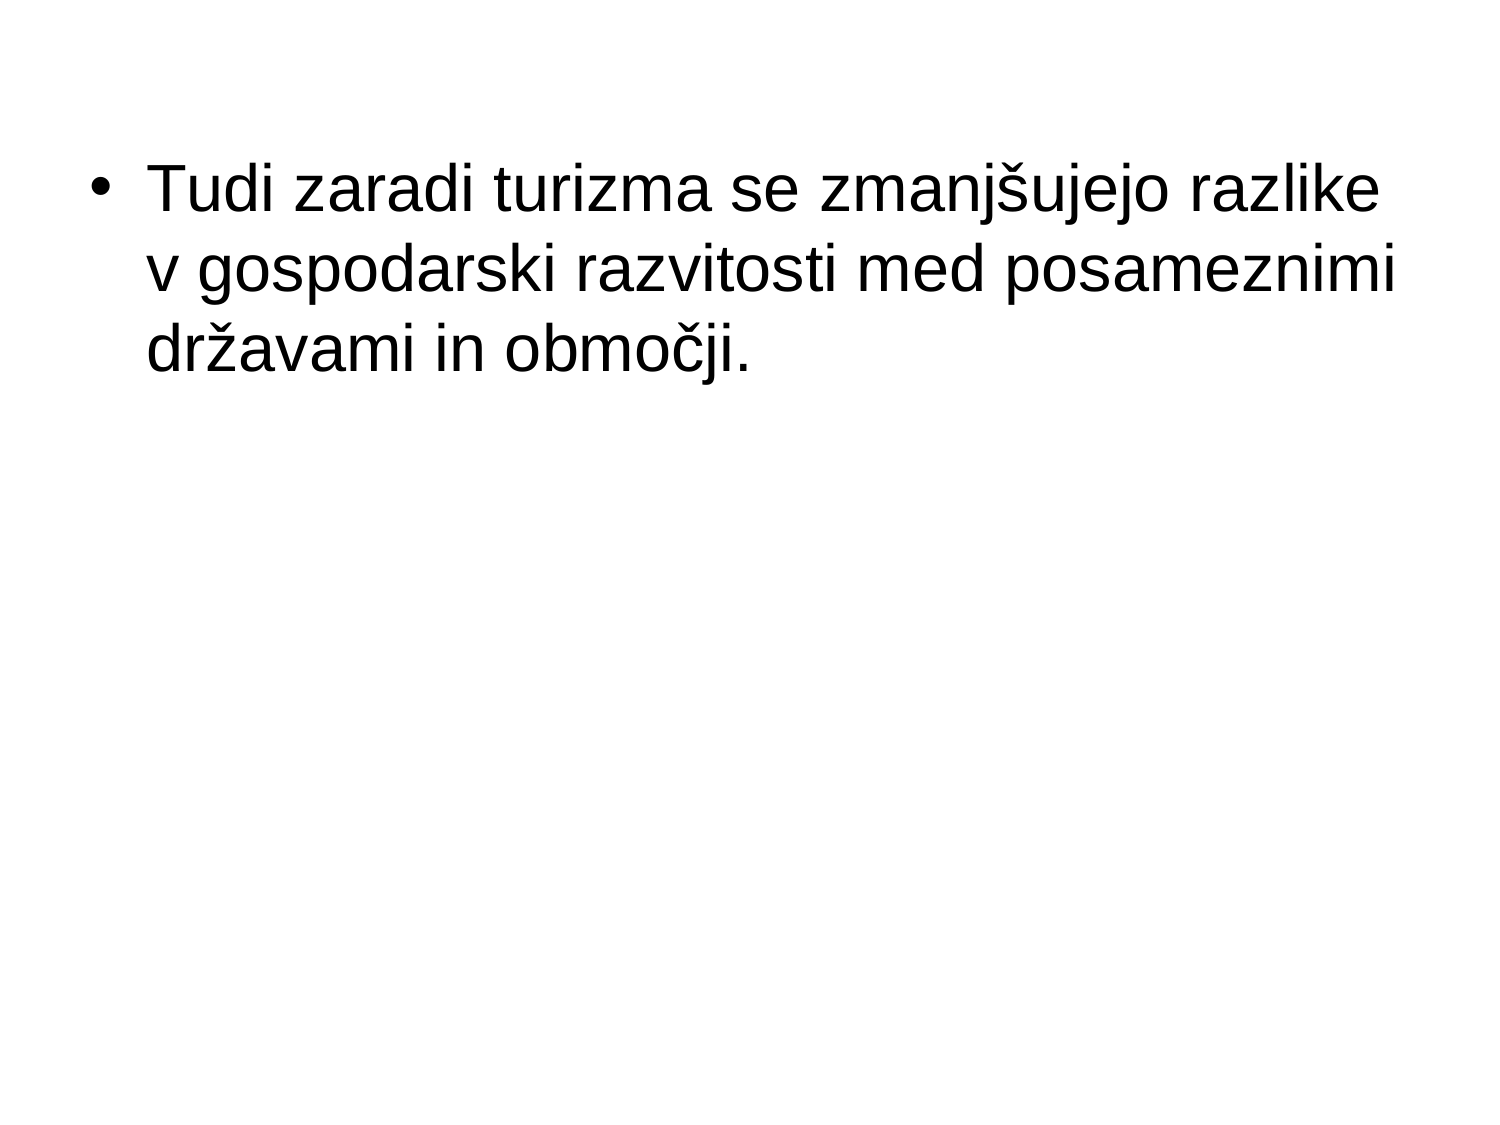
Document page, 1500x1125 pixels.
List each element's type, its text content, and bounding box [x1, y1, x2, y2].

list Tudi zaradi turizma se zmanjšujejo razlike v gospodarski razvitosti med posameznimi državami in območji. [75, 137, 1426, 1005]
